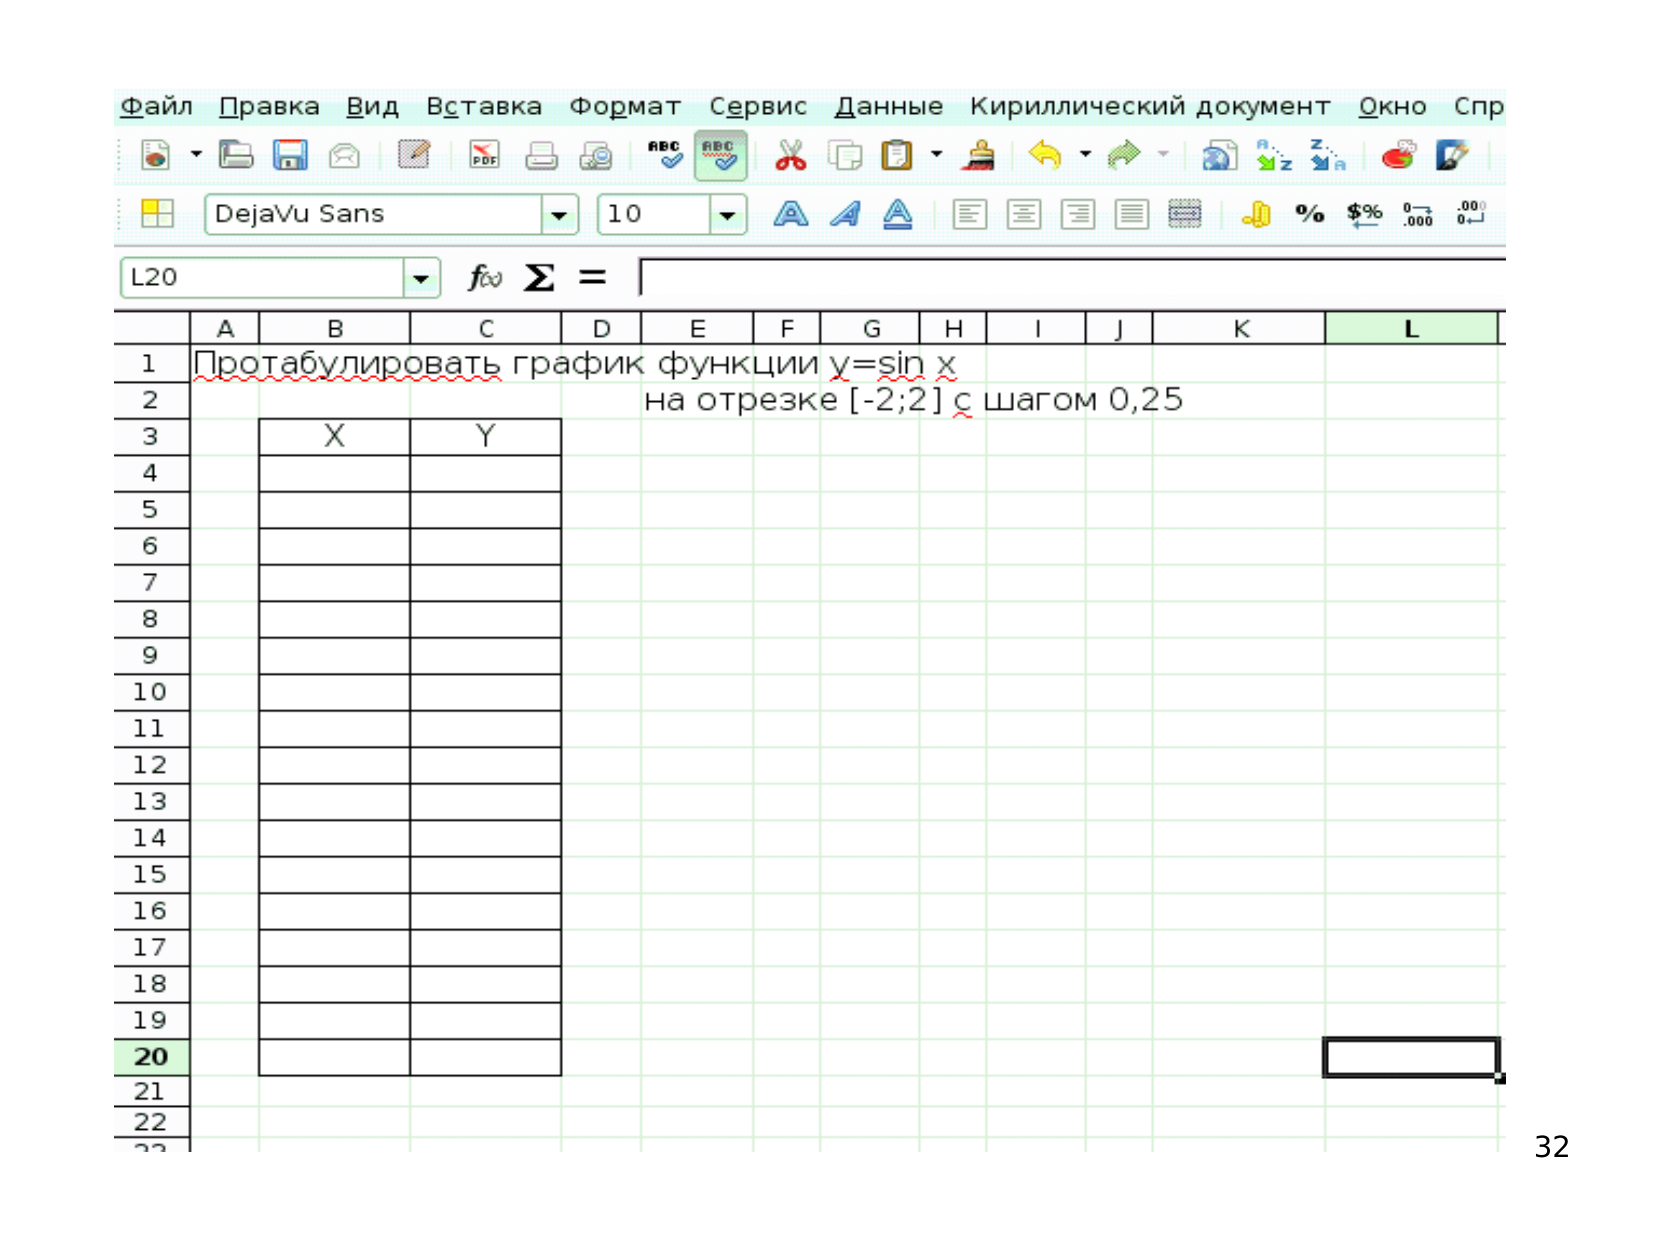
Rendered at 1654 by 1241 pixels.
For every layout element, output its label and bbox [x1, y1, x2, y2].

picture [114, 88, 1506, 1152]
